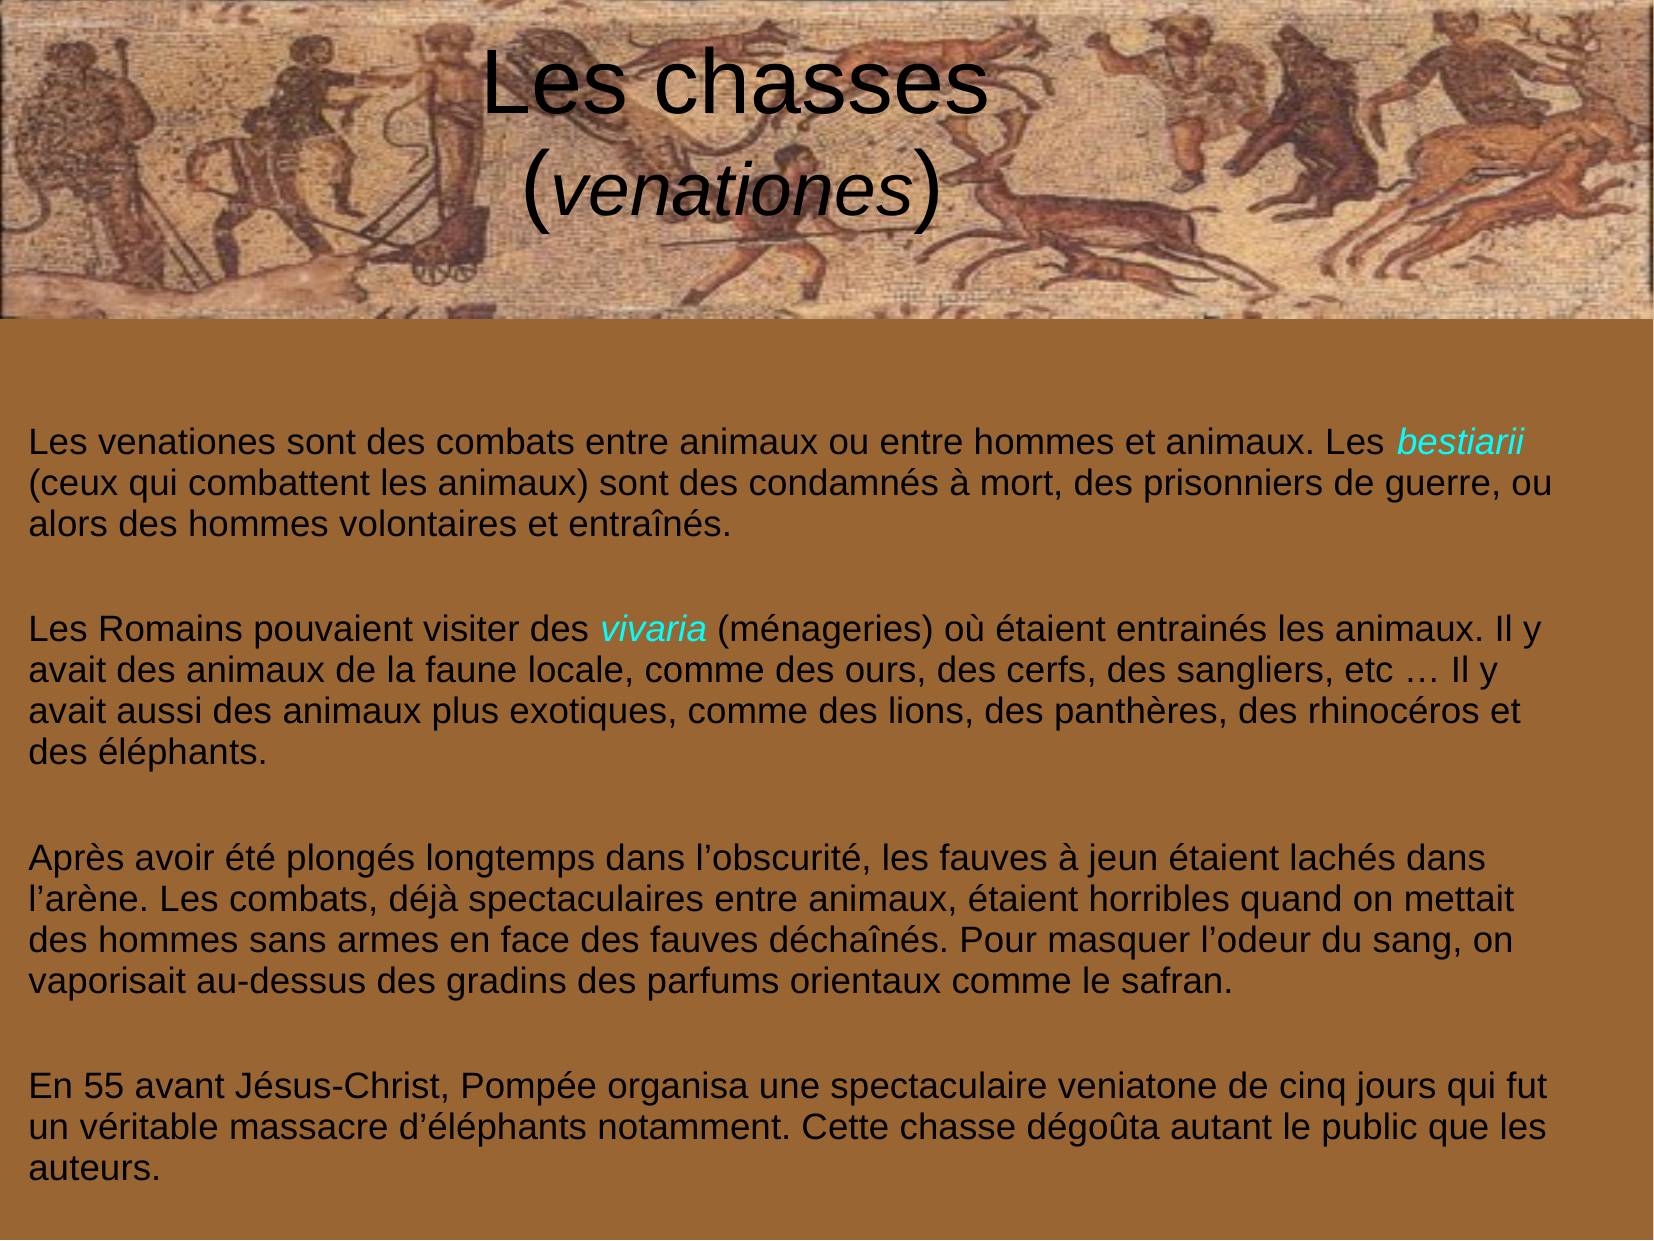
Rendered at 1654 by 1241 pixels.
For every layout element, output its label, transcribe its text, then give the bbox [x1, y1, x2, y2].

list Les venationes sont des combats entre animaux ou entre hommes et animaux. Les bestiarii (ceux qui combattent les animaux) sont des condamnés à mort, des prisonniers de guerre, ou alors des hommes volontaires et entraînés. Les Romains pouvaient visiter des vivaria (ménageries) où étaient entrainés les animaux. Il y avait des animaux de la faune locale, comme des ours, des cerfs, des sangliers, etc … Il y avait aussi des animaux plus exotiques, comme des lions, des panthères, des rhinocéros et des éléphants. Après avoir été plongés longtemps dans l’obscurité, les fauves à jeun étaient lachés dans l’arène. Les combats, déjà spectaculaires entre animaux, étaient horribles quand on mettait des hommes sans armes en face des fauves déchaînés. Pour masquer l’odeur du sang, on vaporisait au-dessus des gradins des parfums orientaux comme le safran. En 55 avant Jésus-Christ, Pompée organisa une spectaculaire veniatone de cinq jours qui fut un véritable massacre d’éléphants notamment. Cette chasse dégoûta autant le public que les auteurs. [0, 330, 1583, 1205]
picture [0, 0, 1654, 319]
title Les chasses (venationes) [0, 29, 1477, 237]
